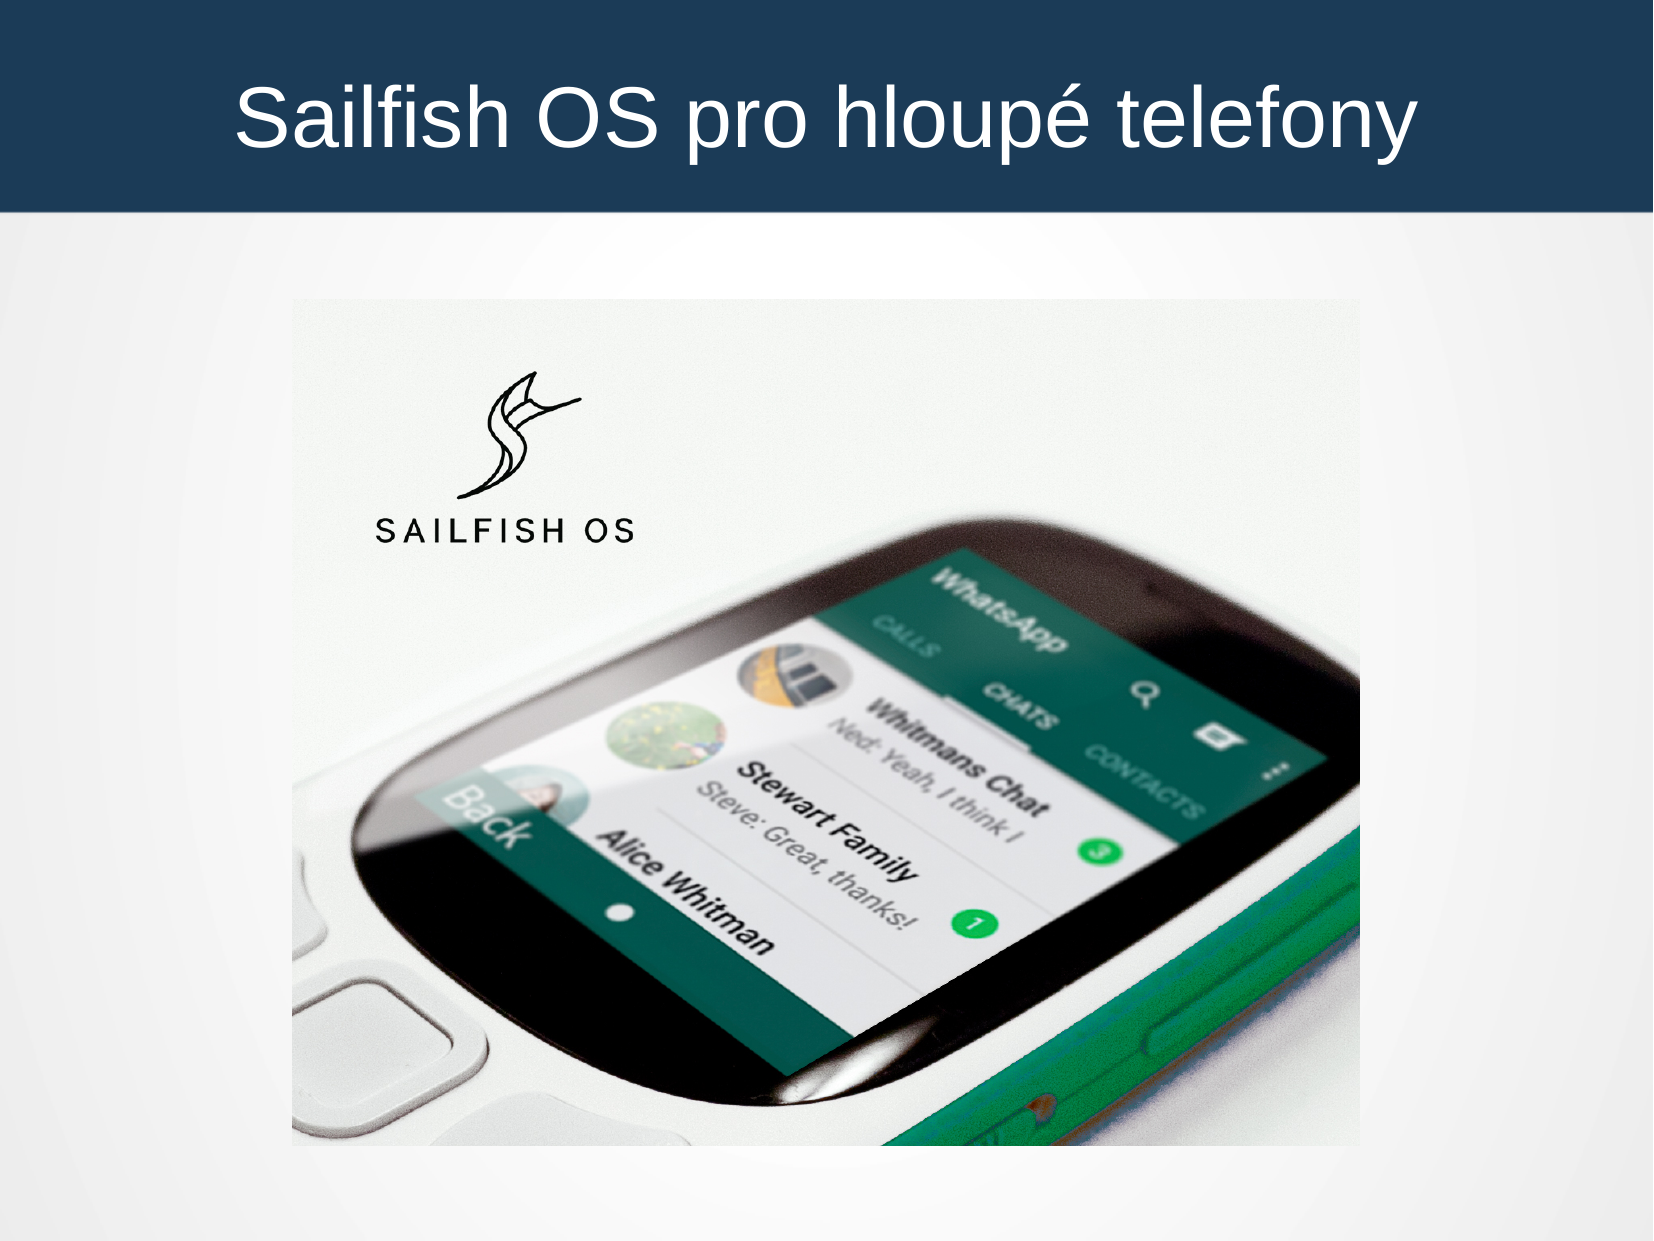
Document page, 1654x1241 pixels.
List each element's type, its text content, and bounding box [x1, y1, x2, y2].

title Sailfish OS pro hloupé telefony [82, 47, 1571, 189]
picture [0, 0, 1653, 1241]
